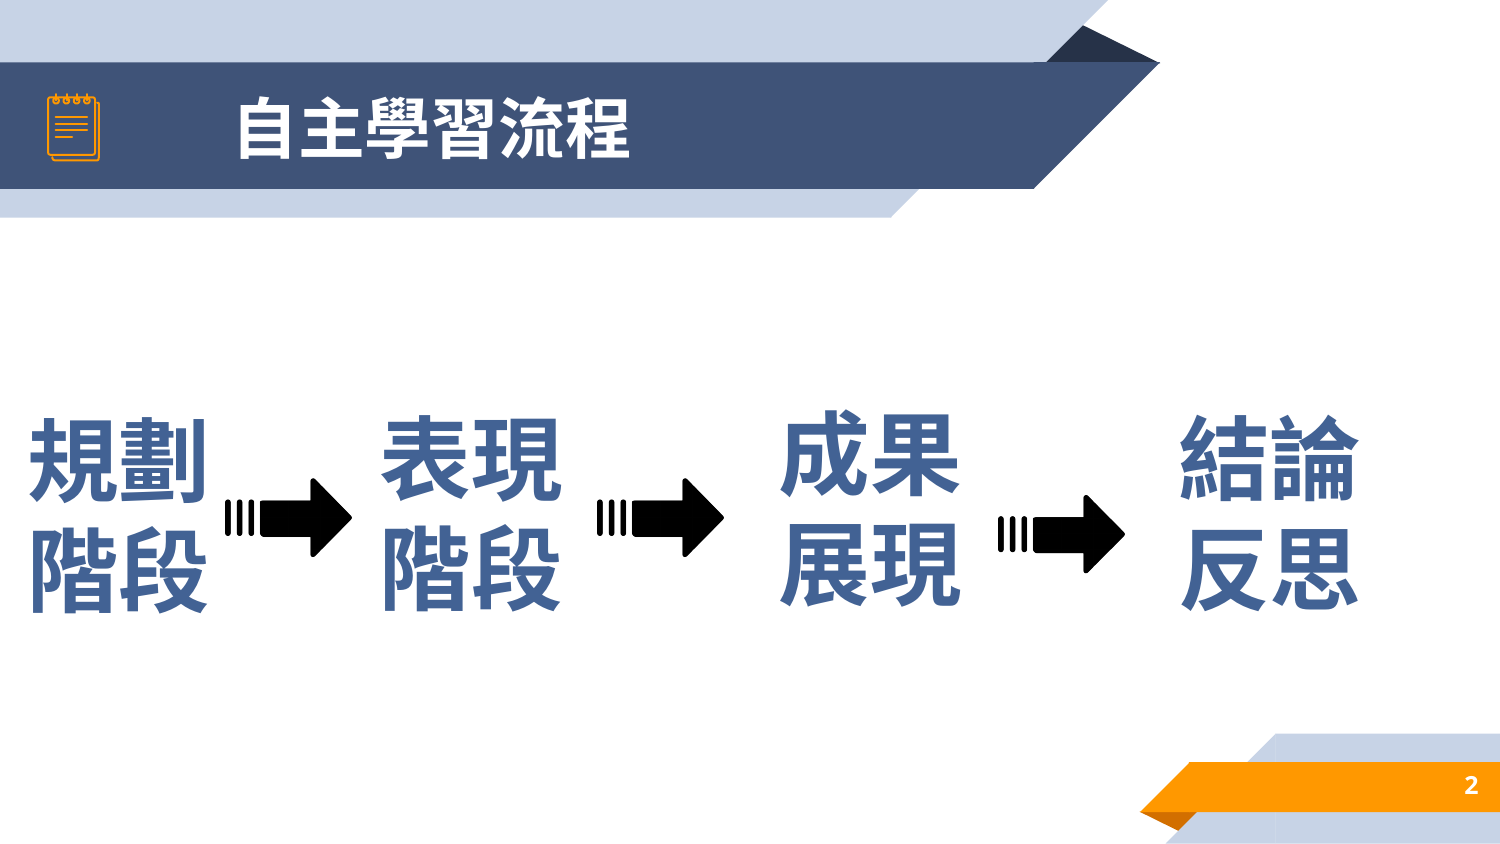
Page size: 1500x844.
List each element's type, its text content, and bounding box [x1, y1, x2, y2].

picture [597, 454, 724, 581]
slide_number <編號> [1249, 760, 1494, 813]
picture [998, 471, 1125, 597]
title 自主學習流程 [133, 64, 997, 190]
list 規劃階段 [12, 388, 234, 525]
text_box 結論反思 [1163, 387, 1385, 523]
text_box 成果展現 [763, 382, 986, 518]
picture [225, 454, 352, 581]
text_box 表現階段 [364, 387, 587, 523]
